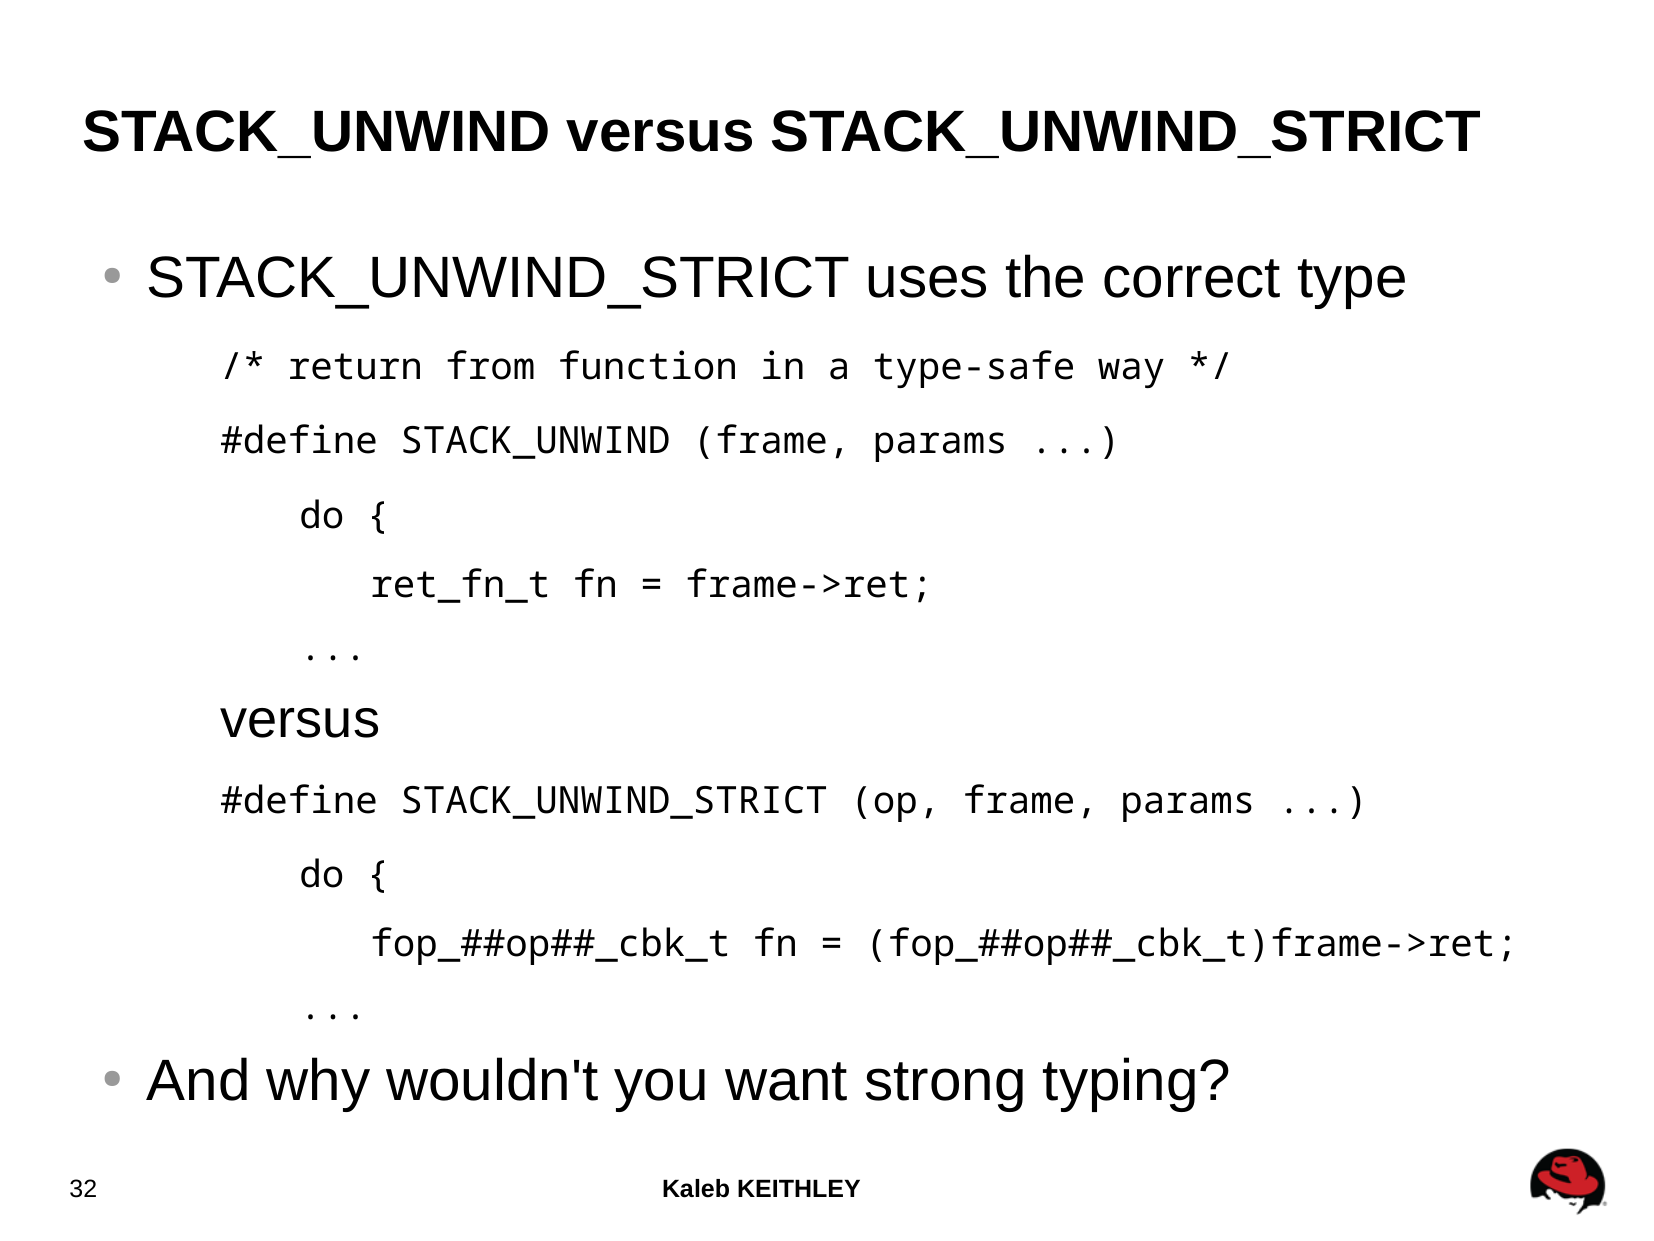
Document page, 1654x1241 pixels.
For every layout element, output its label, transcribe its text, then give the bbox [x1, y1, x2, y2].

picture [1529, 1146, 1613, 1224]
title STACK_UNWIND versus STACK_UNWIND_STRICT [82, 37, 1571, 226]
list STACK_UNWIND_STRICT uses the correct type /* return from function in a type-safe way */ #define STACK_UNWIND (frame, params ...) do { ret_fn_t fn = frame->ret; ... versus #define STACK_UNWIND_STRICT (op, frame, params ...) do { fop_##op##_cbk_t fn = (fop_##op##_cbk_t)frame->ret; ... And why wouldn't you want strong typing? [86, 244, 1576, 1046]
